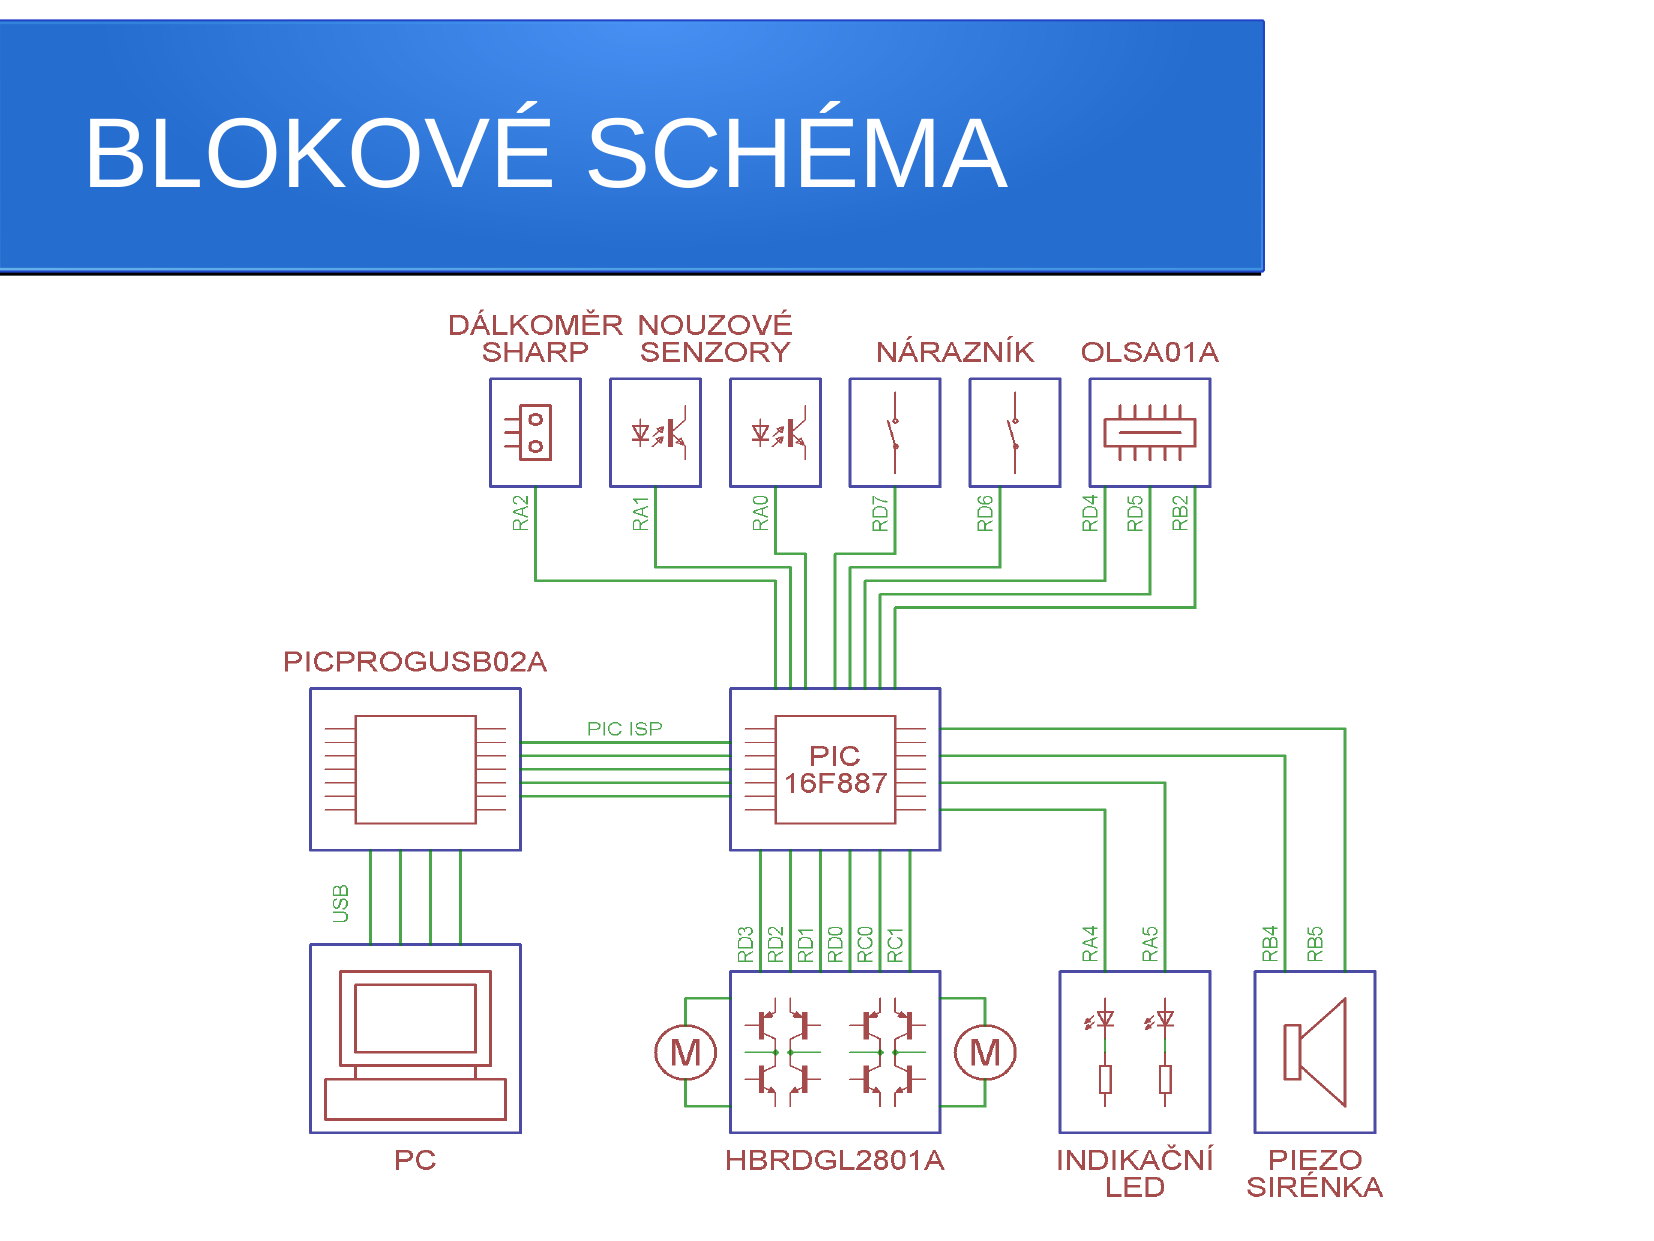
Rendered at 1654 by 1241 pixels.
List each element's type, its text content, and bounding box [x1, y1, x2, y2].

picture [271, 307, 1394, 1204]
title BLOKOVÉ SCHÉMA [82, 49, 1250, 257]
